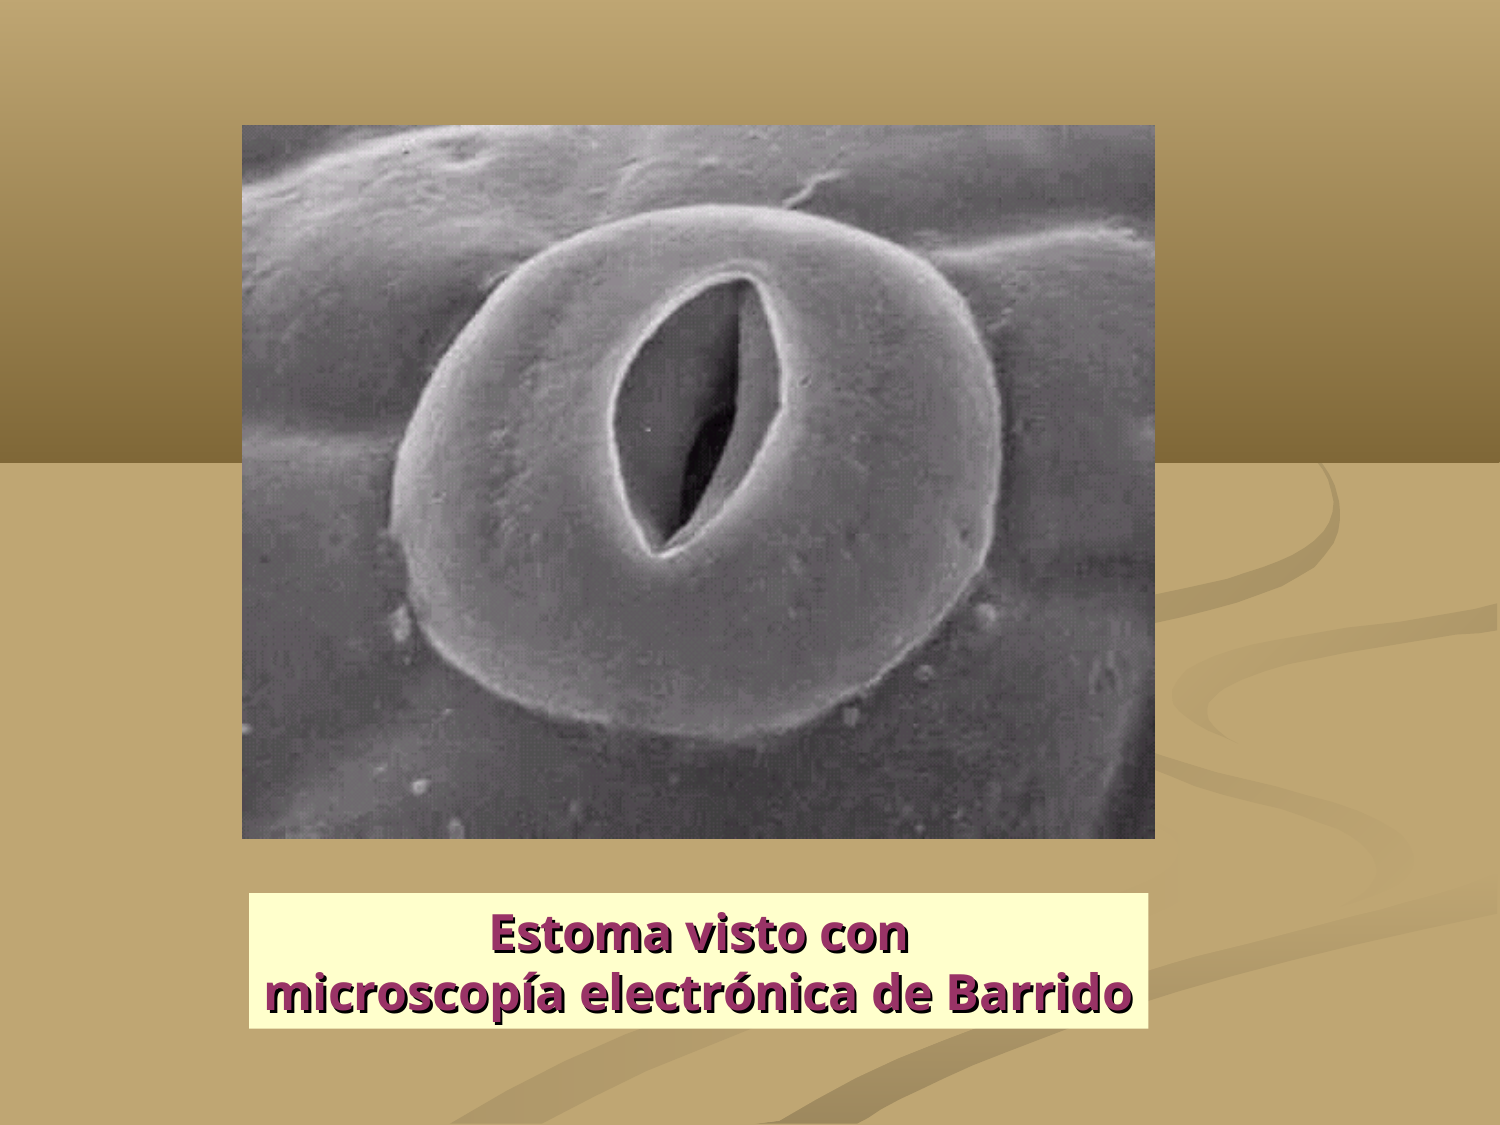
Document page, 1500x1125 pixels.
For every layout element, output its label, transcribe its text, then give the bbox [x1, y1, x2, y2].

picture [242, 125, 1155, 840]
text_box Estoma visto con microscopía electrónica de Barrido [249, 893, 1149, 1029]
